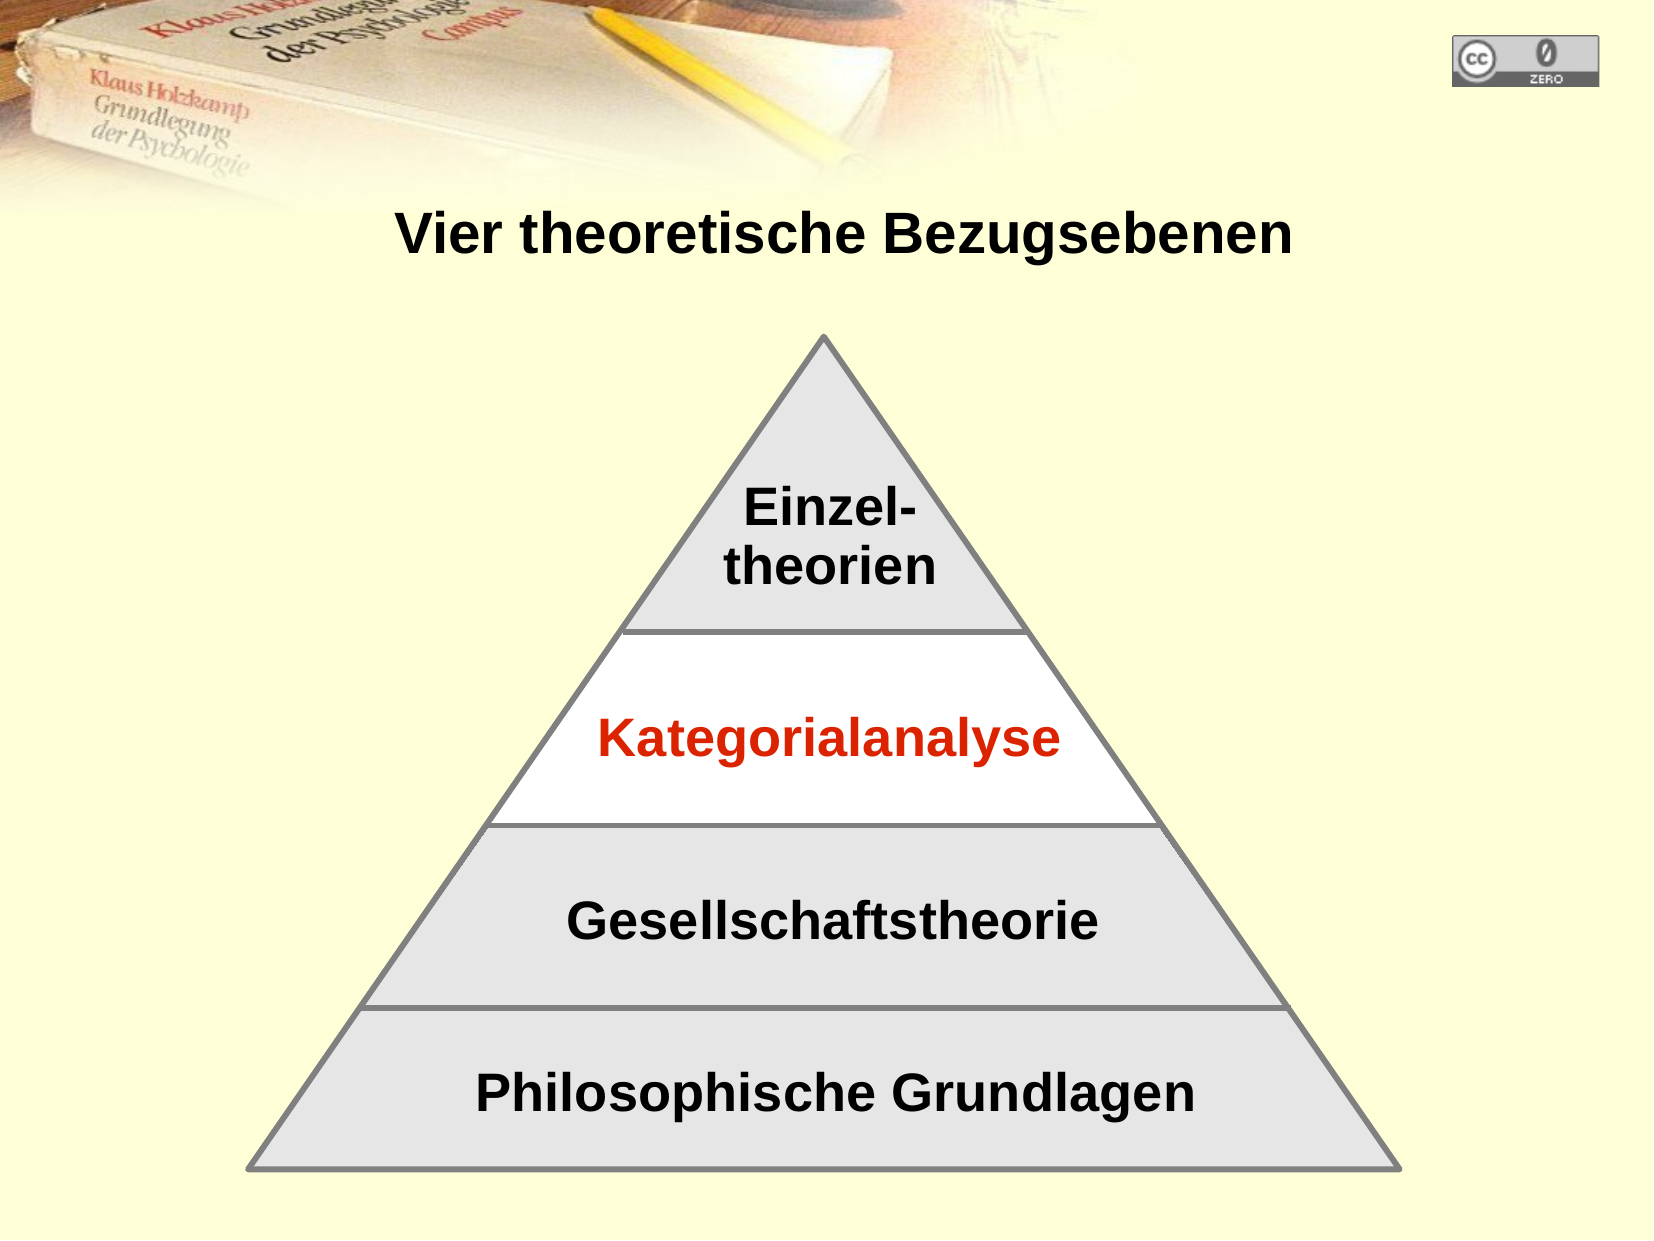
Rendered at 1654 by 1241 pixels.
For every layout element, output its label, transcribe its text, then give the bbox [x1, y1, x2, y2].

text_box Philosophische Grundlagen [460, 1056, 1213, 1132]
title Vier theoretische Bezugsebenen [82, 124, 1607, 278]
text_box [492, 634, 1155, 823]
text_box Einzel- theorien [708, 470, 953, 606]
text_box [255, 1011, 1393, 1166]
picture [1452, 35, 1600, 87]
text_box Kategorialanalyse [582, 701, 1078, 776]
text_box [626, 511, 1021, 629]
picture [0, 0, 1156, 213]
text_box Gesellschaftstheorie [551, 884, 1116, 960]
text_box [366, 828, 1281, 1005]
text_box [736, 343, 911, 470]
